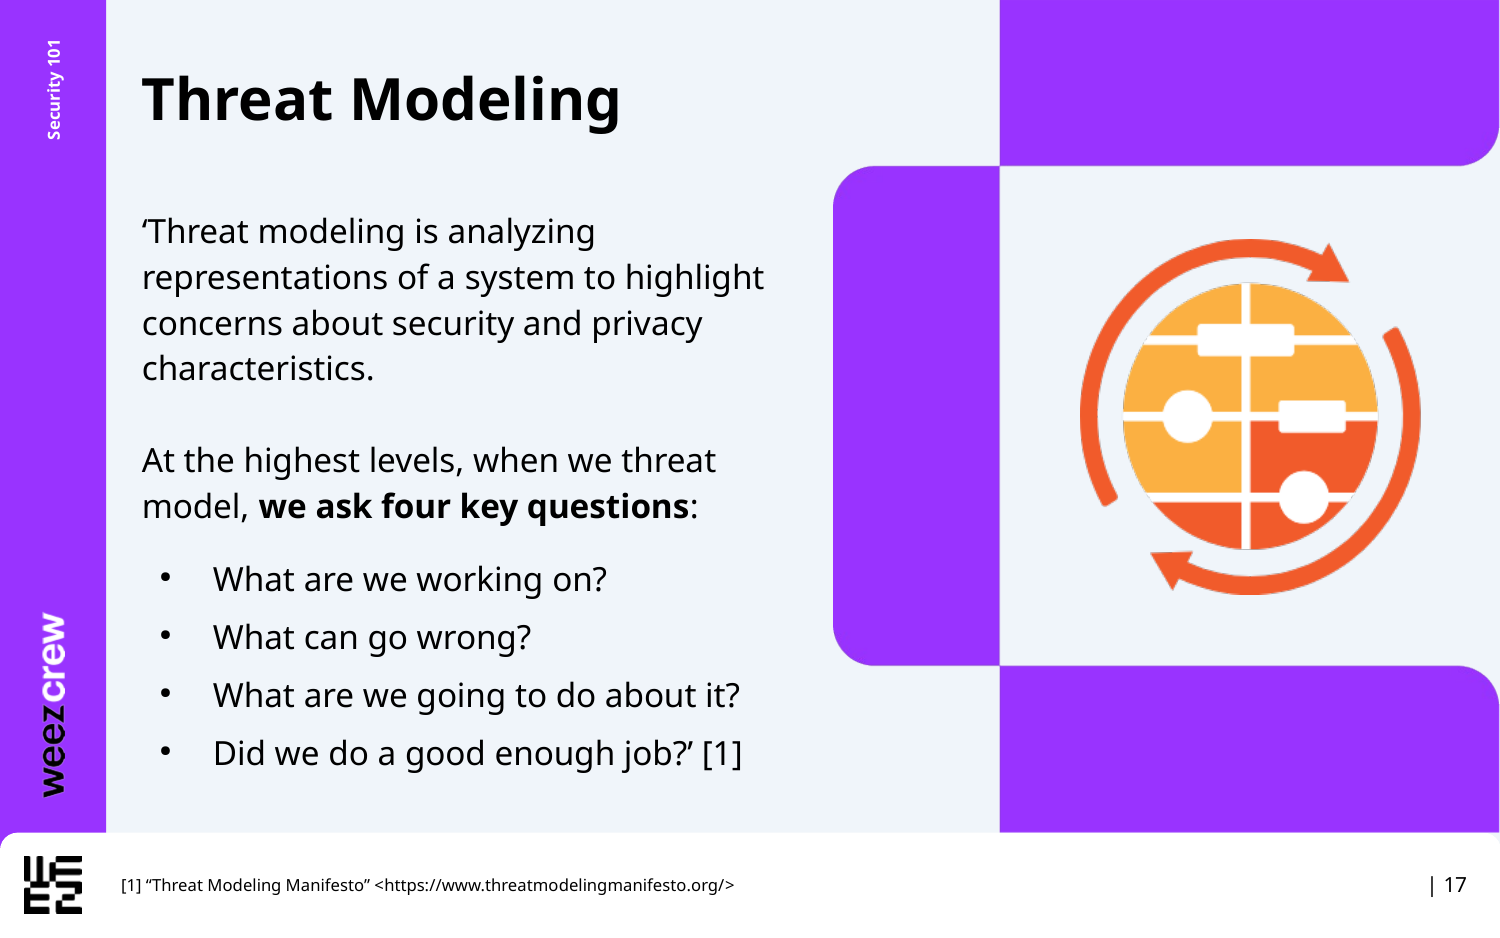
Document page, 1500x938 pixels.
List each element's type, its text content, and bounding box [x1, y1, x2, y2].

title Threat Modeling [126, 24, 806, 170]
title Security 101 [0, 24, 107, 497]
picture [43, 612, 65, 798]
picture [24, 856, 82, 914]
picture [833, 0, 1500, 833]
slide_number | <number> [1394, 850, 1482, 922]
list ‘Threat modeling is analyzing representations of a system to highlight concerns about security and privacy characteristics. At the highest levels, when we threat model, we ask four key questions: What are we working on? What can go wrong? What are we going to do about it? Did we do a good enough job?’ [1] [126, 188, 788, 809]
subtitle [1] “Threat Modeling Manifesto” <https://www.threatmodelingmanifesto.org/> [106, 832, 1394, 938]
